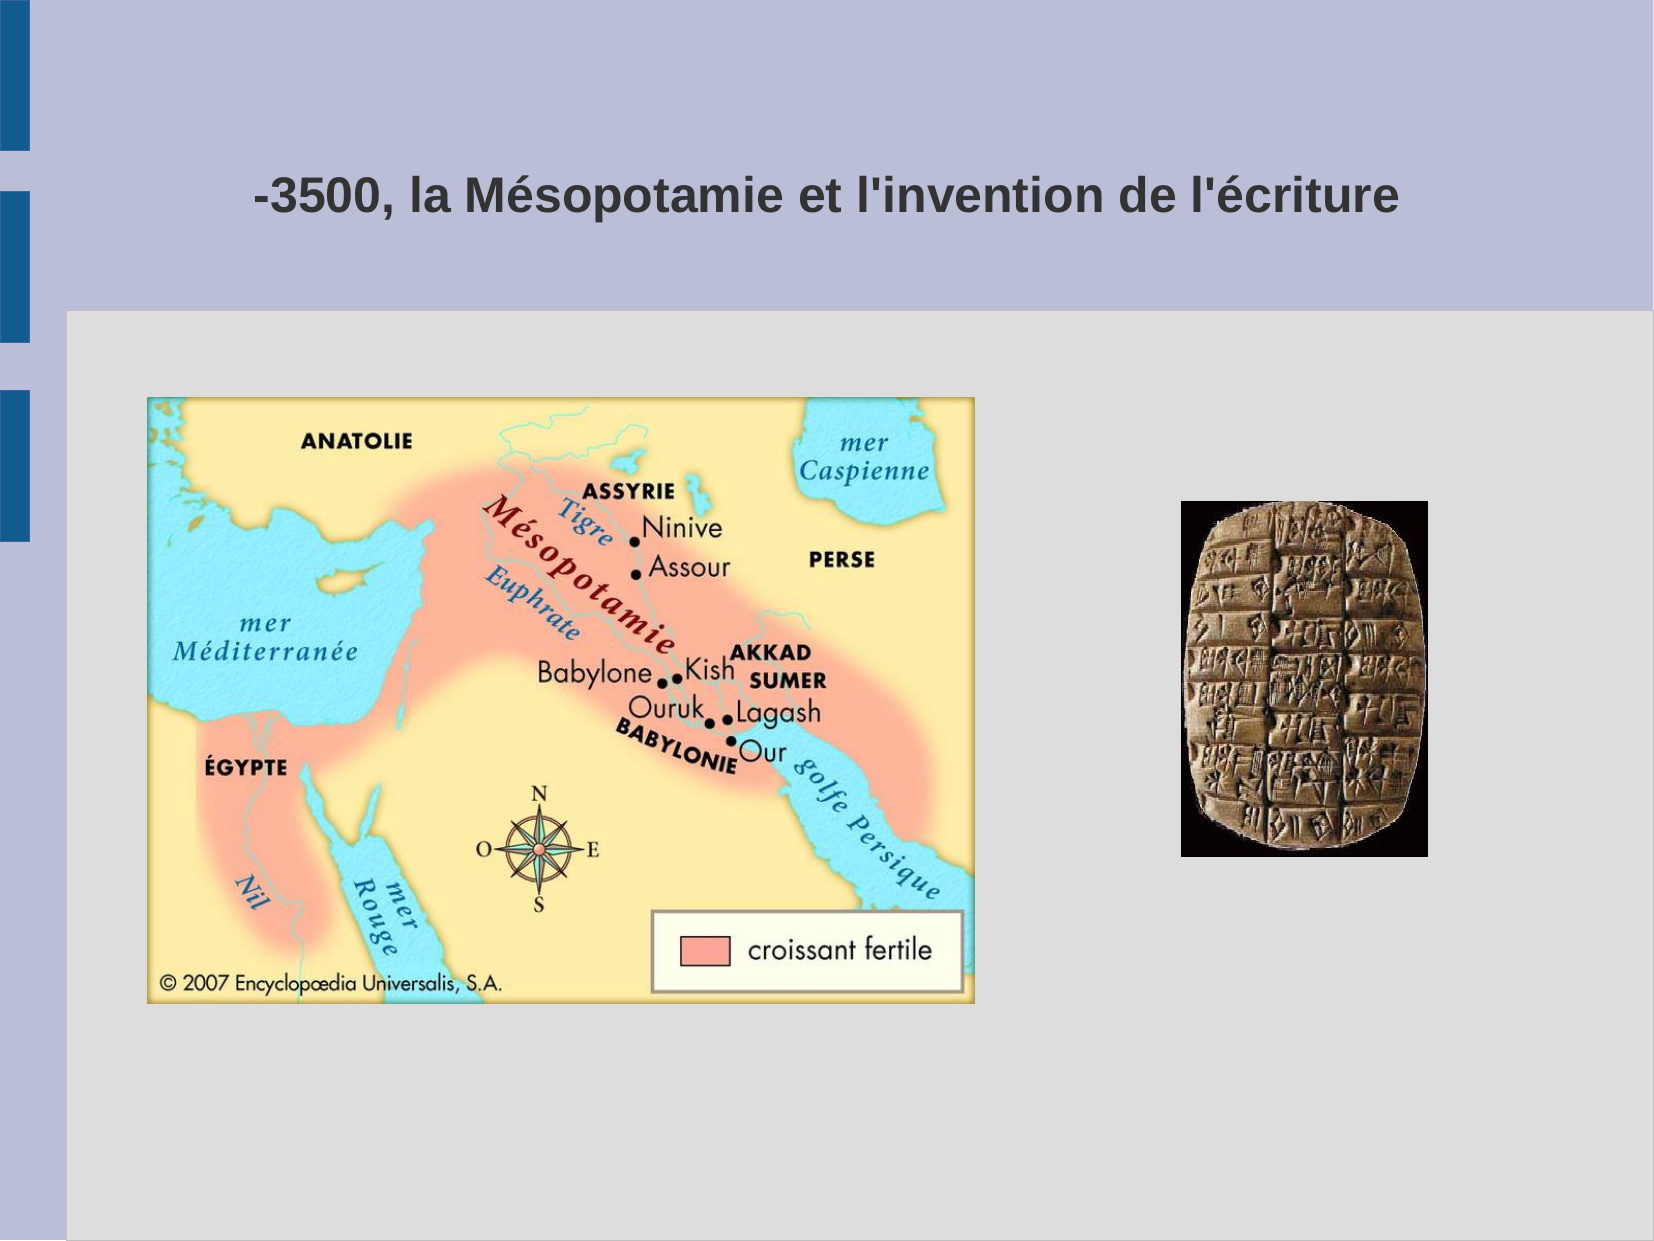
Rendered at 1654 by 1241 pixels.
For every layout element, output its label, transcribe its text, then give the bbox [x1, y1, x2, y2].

picture [147, 397, 975, 1004]
picture [1181, 501, 1428, 857]
title -3500, la Mésopotamie et l'invention de l'écriture [121, 91, 1534, 299]
